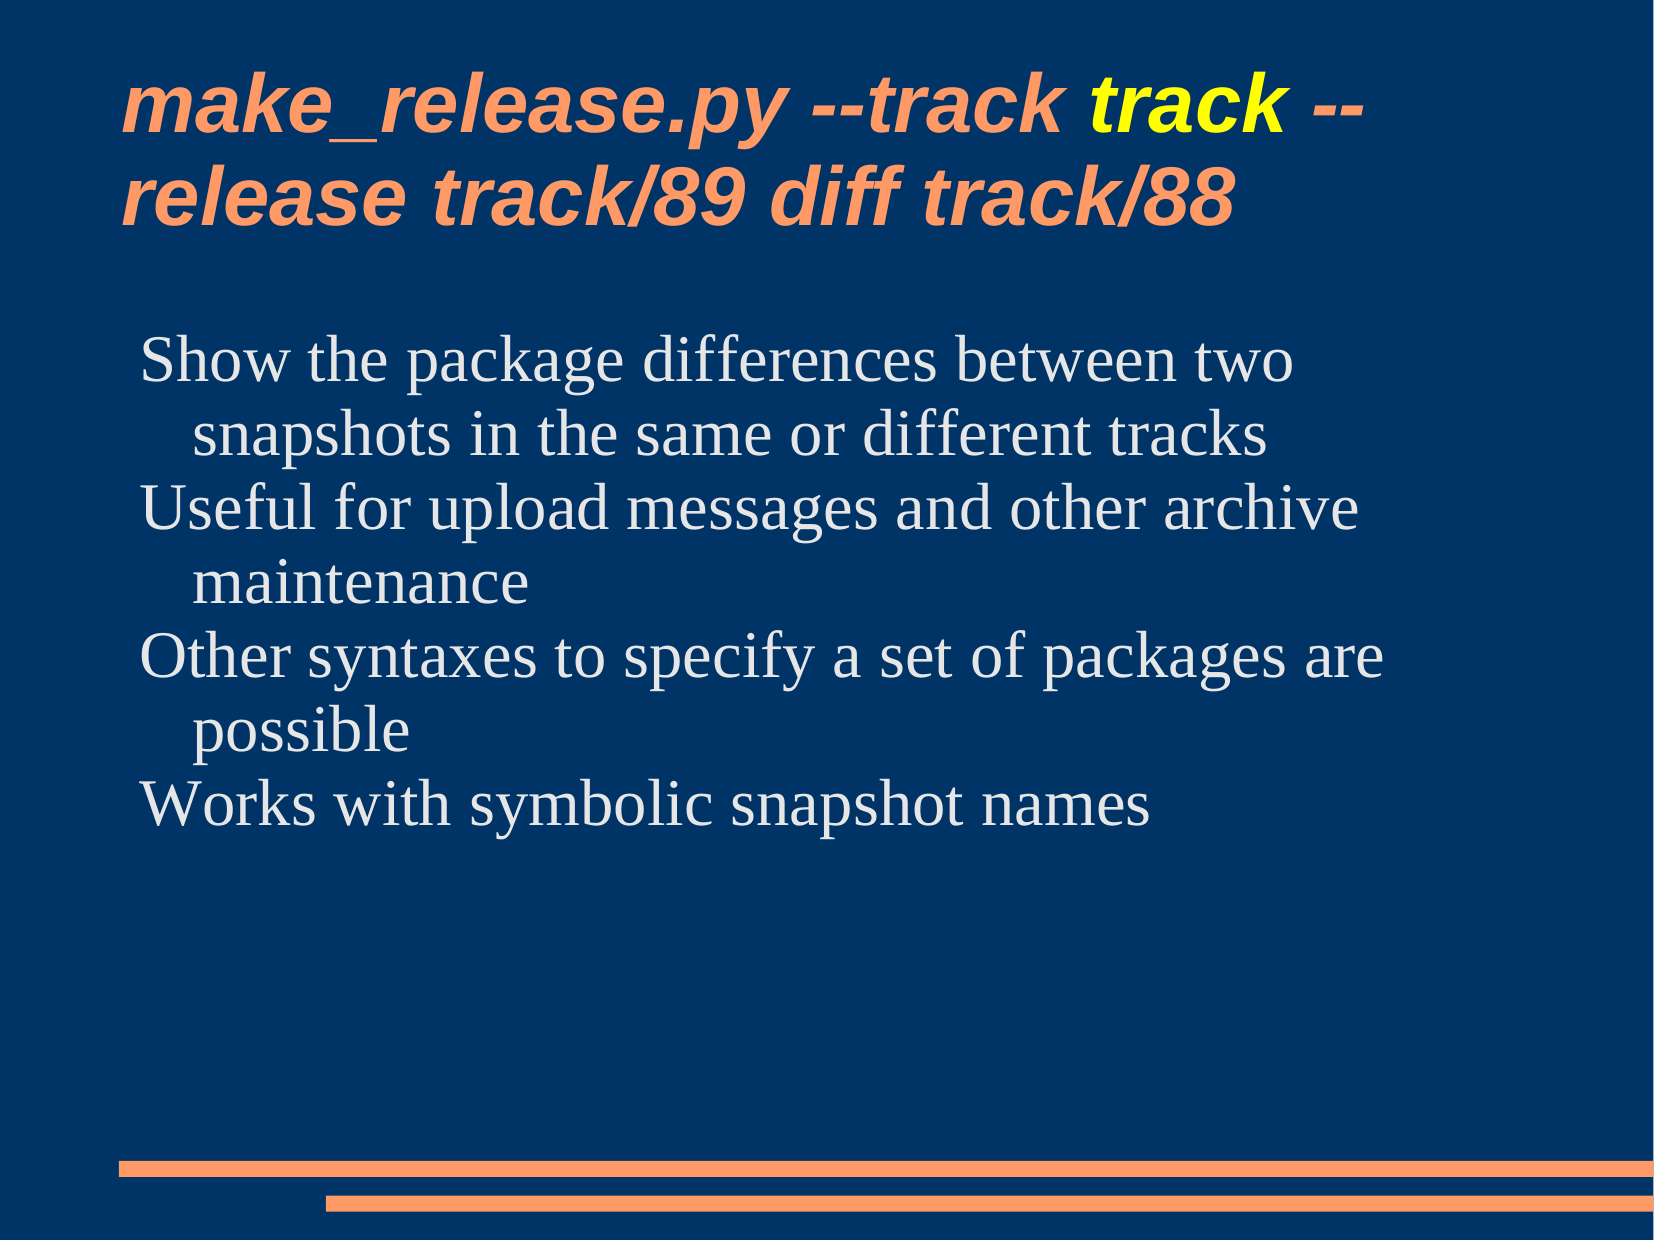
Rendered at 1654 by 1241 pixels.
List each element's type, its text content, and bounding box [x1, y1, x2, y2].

title make_release.py --track track --release track/89 diff track/88 [121, 46, 1534, 254]
list Show the package differences between two snapshots in the same or different tracks Useful for upload messages and other archive maintenance Other syntaxes to specify a set of packages are possible Works with symbolic snapshot names [121, 322, 1561, 1133]
